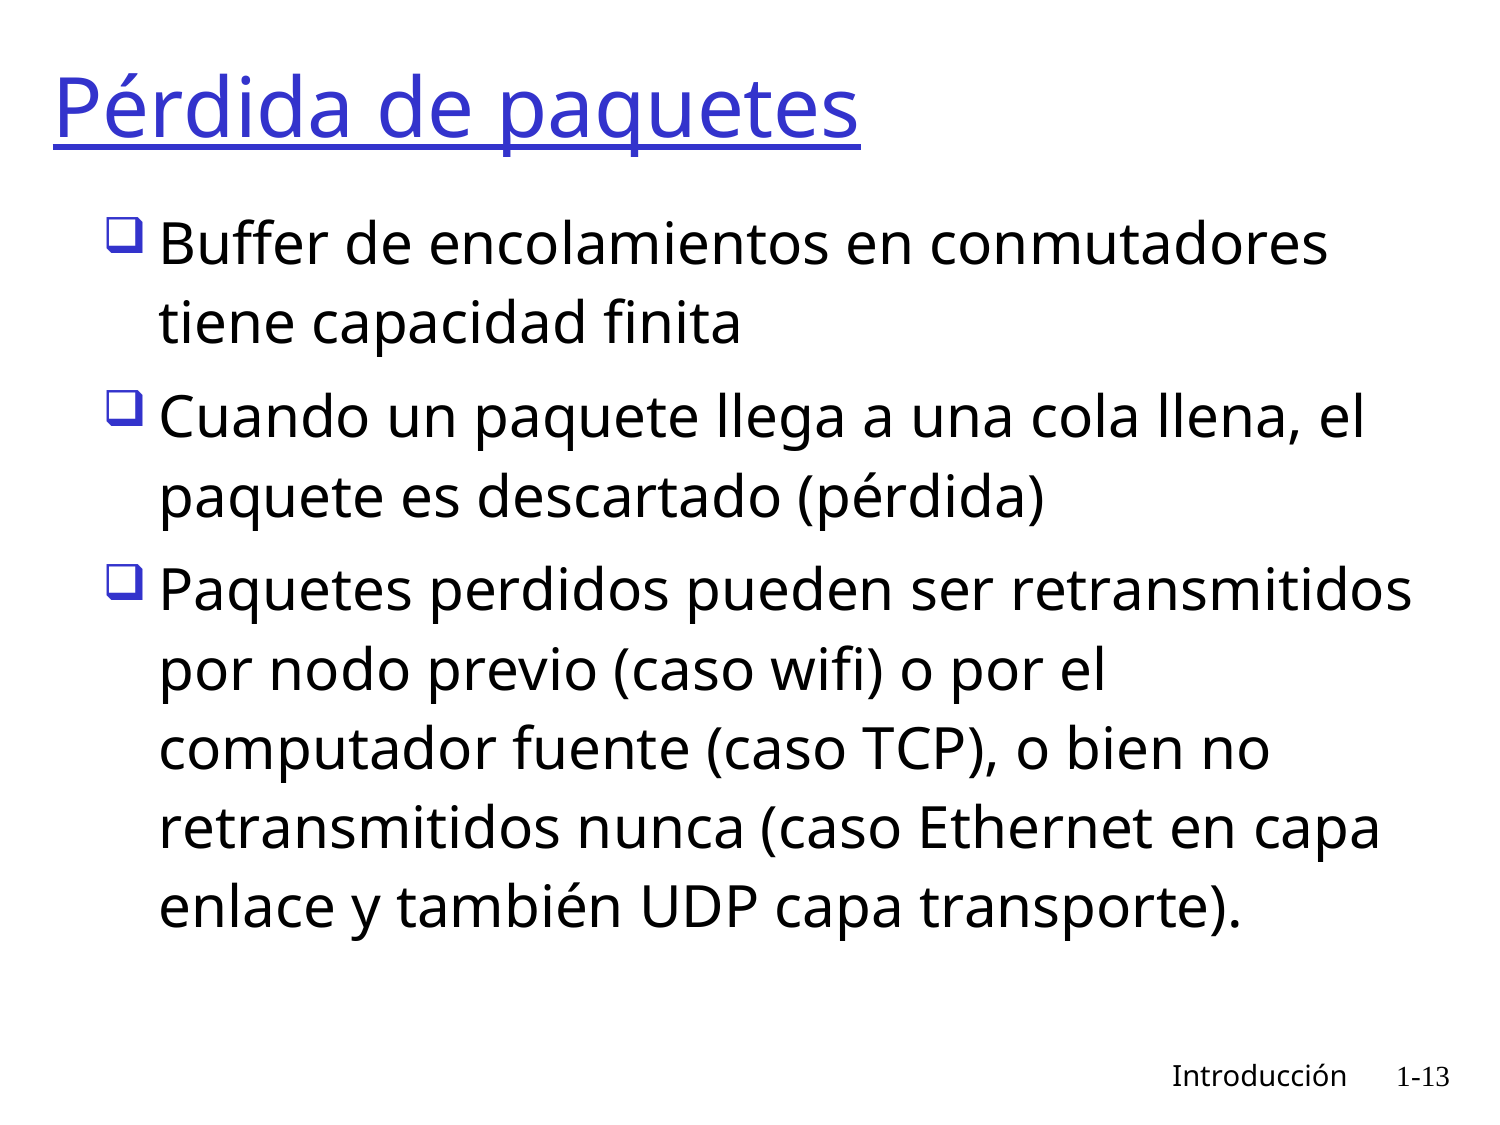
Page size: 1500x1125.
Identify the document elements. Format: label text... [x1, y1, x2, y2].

text_box 1-<number> [1362, 1050, 1466, 1125]
text_box Introducción [887, 1066, 1362, 1125]
title Pérdida de paquetes [37, 16, 1463, 196]
list Buffer de encolamientos en conmutadores tiene capacidad finita Cuando un paquete llega a una cola llena, el paquete es descartado (pérdida) Paquetes perdidos pueden ser retransmitidos por nodo previo (caso wifi) o por el computador fuente (caso TCP), o bien no retransmitidos nunca (caso Ethernet en capa enlace y también UDP capa transporte). [87, 195, 1463, 1066]
